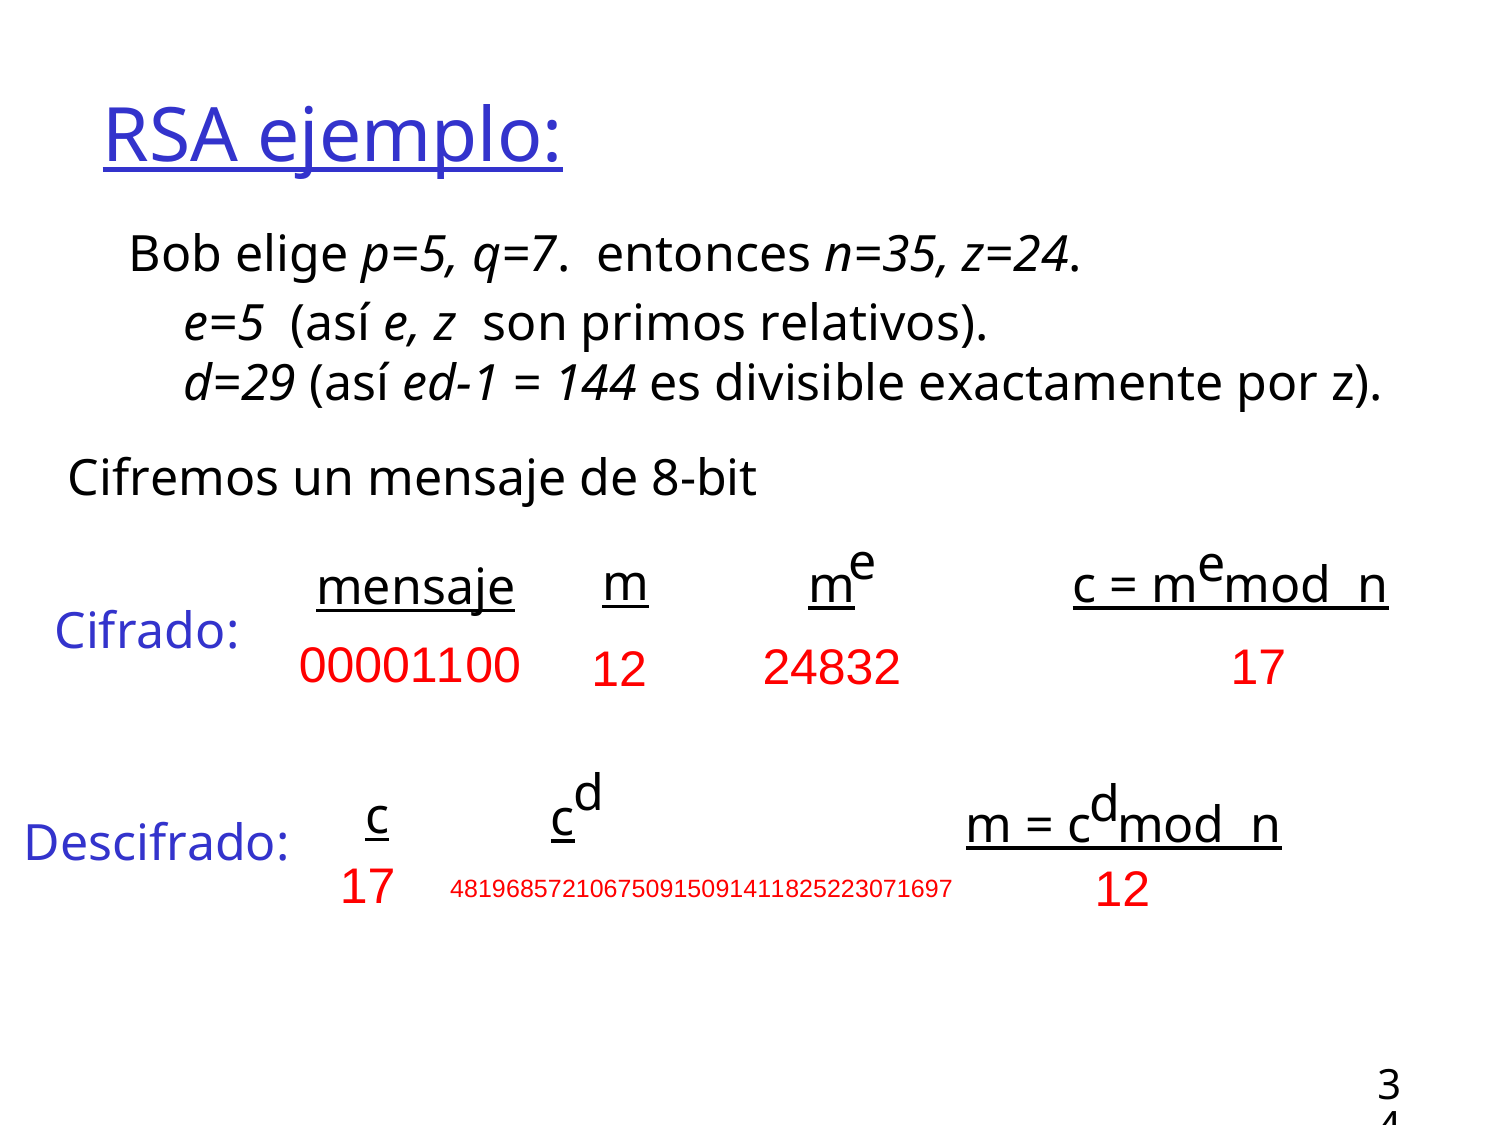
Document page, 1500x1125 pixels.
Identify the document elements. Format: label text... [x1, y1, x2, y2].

text_box m [793, 544, 870, 621]
text_box Cifremos un mensaje de 8-bit [53, 437, 774, 513]
text_box 00001100 [284, 624, 536, 701]
text_box c = m mod n [1057, 544, 1404, 620]
text_box mensaje [301, 547, 531, 623]
text_box e [1182, 523, 1241, 599]
text_box d [1074, 763, 1135, 840]
text_box d [559, 752, 620, 829]
title RSA ejemplo: [87, 37, 1363, 225]
text_box 17 [1215, 627, 1301, 703]
text_box e=5 (así e, z son primos relativos). d=29 (así ed-1 = 144 es divisible exactamente por z). [169, 282, 1399, 479]
text_box 24832 [747, 627, 917, 703]
text_box 12 [1079, 848, 1166, 924]
text_box m [587, 543, 664, 619]
text_box Bob elige p=5, q=7. entonces n=35, z=24. [114, 213, 1098, 289]
text_box m = c mod n [951, 785, 1297, 861]
text_box Cifrado: [39, 591, 255, 667]
text_box 17 [325, 846, 411, 922]
text_box 12 [576, 628, 662, 705]
text_box 481968572106750915091411825223071697 [435, 864, 969, 910]
text_box e [833, 521, 892, 598]
text_box c [536, 777, 590, 854]
text_box c [350, 776, 405, 846]
text_box Descifrado: [8, 803, 305, 879]
